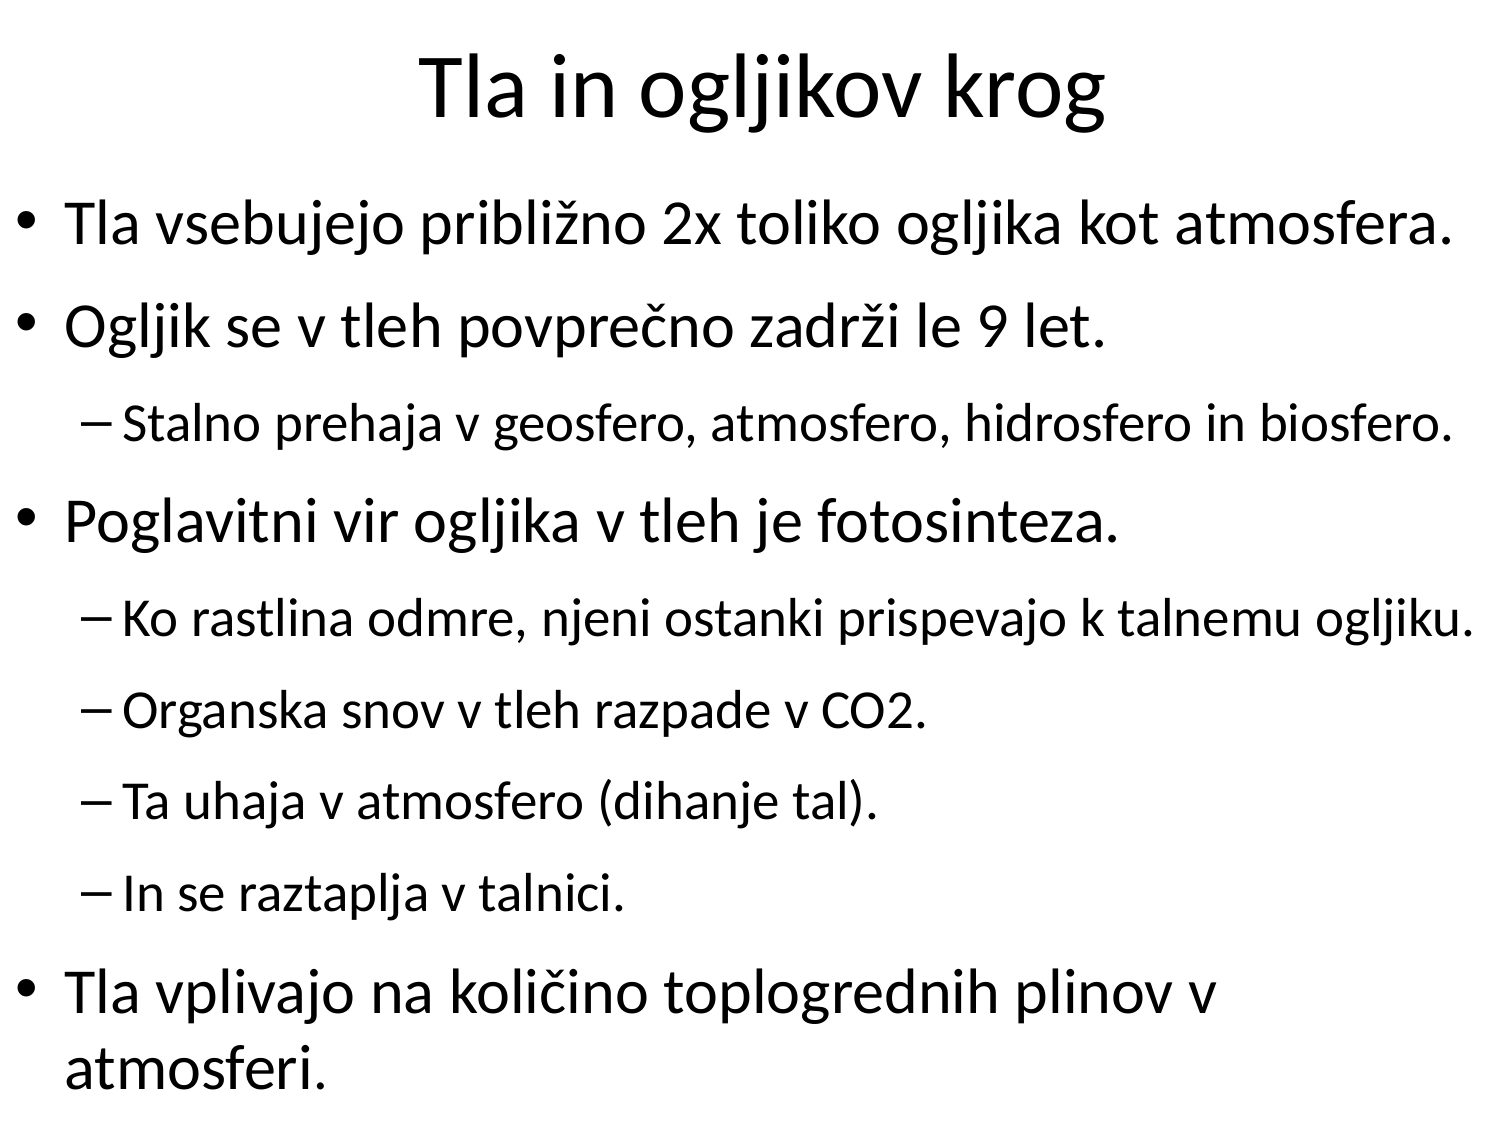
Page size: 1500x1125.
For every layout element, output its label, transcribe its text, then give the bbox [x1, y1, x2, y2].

list Tla vsebujejo približno 2x toliko ogljika kot atmosfera. Ogljik se v tleh povprečno zadrži le 9 let. Stalno prehaja v geosfero, atmosfero, hidrosfero in biosfero. Poglavitni vir ogljika v tleh je fotosinteza. Ko rastlina odmre, njeni ostanki prispevajo k talnemu ogljiku. Organska snov v tleh razpade v CO2. Ta uhaja v atmosfero (dihanje tal). In se raztaplja v talnici. Tla vplivajo na količino toplogrednih plinov v atmosferi. [0, 172, 1500, 1125]
title Tla in ogljikov krog [88, 0, 1439, 161]
